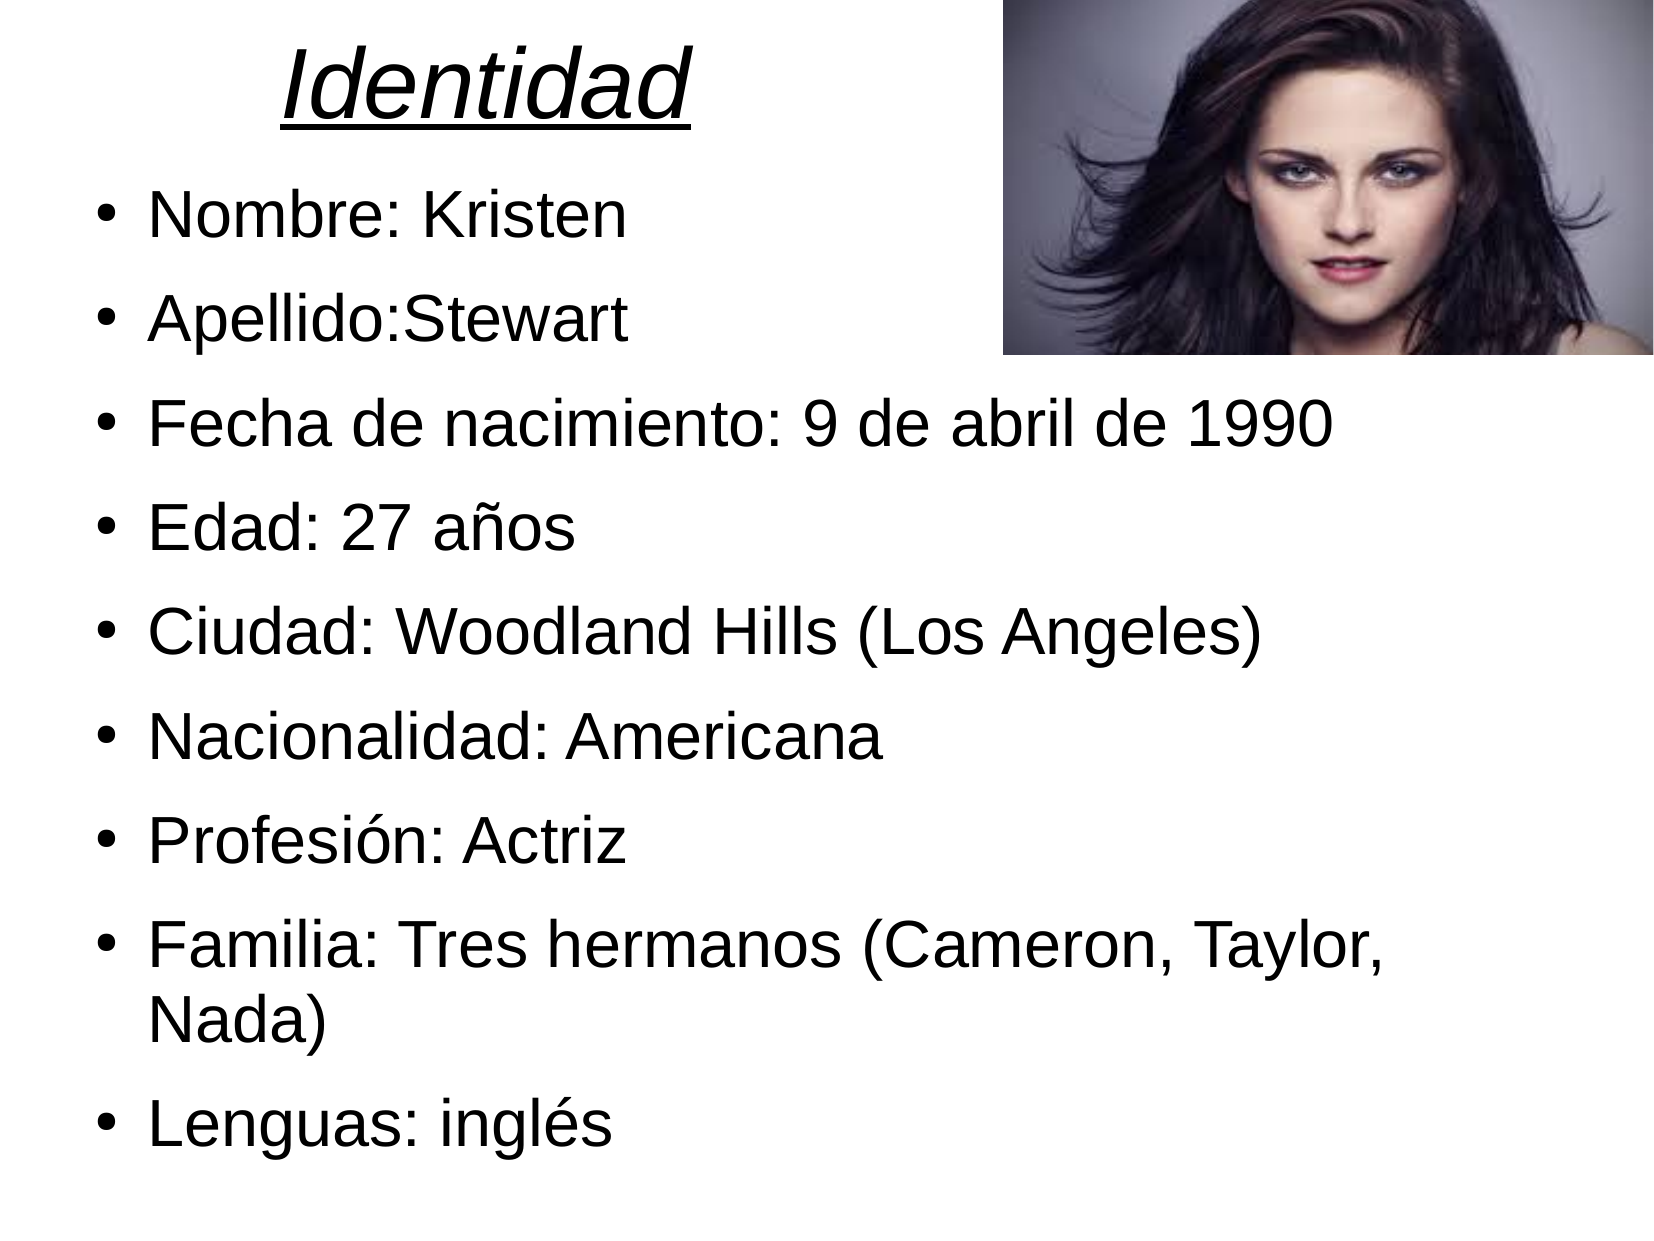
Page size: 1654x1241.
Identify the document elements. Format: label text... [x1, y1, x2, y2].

text_box Identidad [265, 21, 739, 148]
picture [1003, 0, 1654, 355]
list Nombre: Kristen Apellido:Stewart Fecha de nacimiento: 9 de abril de 1990 Edad: 27 años Ciudad: Woodland Hills (Los Angeles) Nacionalidad: Americana Profesión: Actriz Familia: Tres hermanos (Cameron, Taylor, Nada) Lenguas: inglés [76, 177, 1565, 1182]
